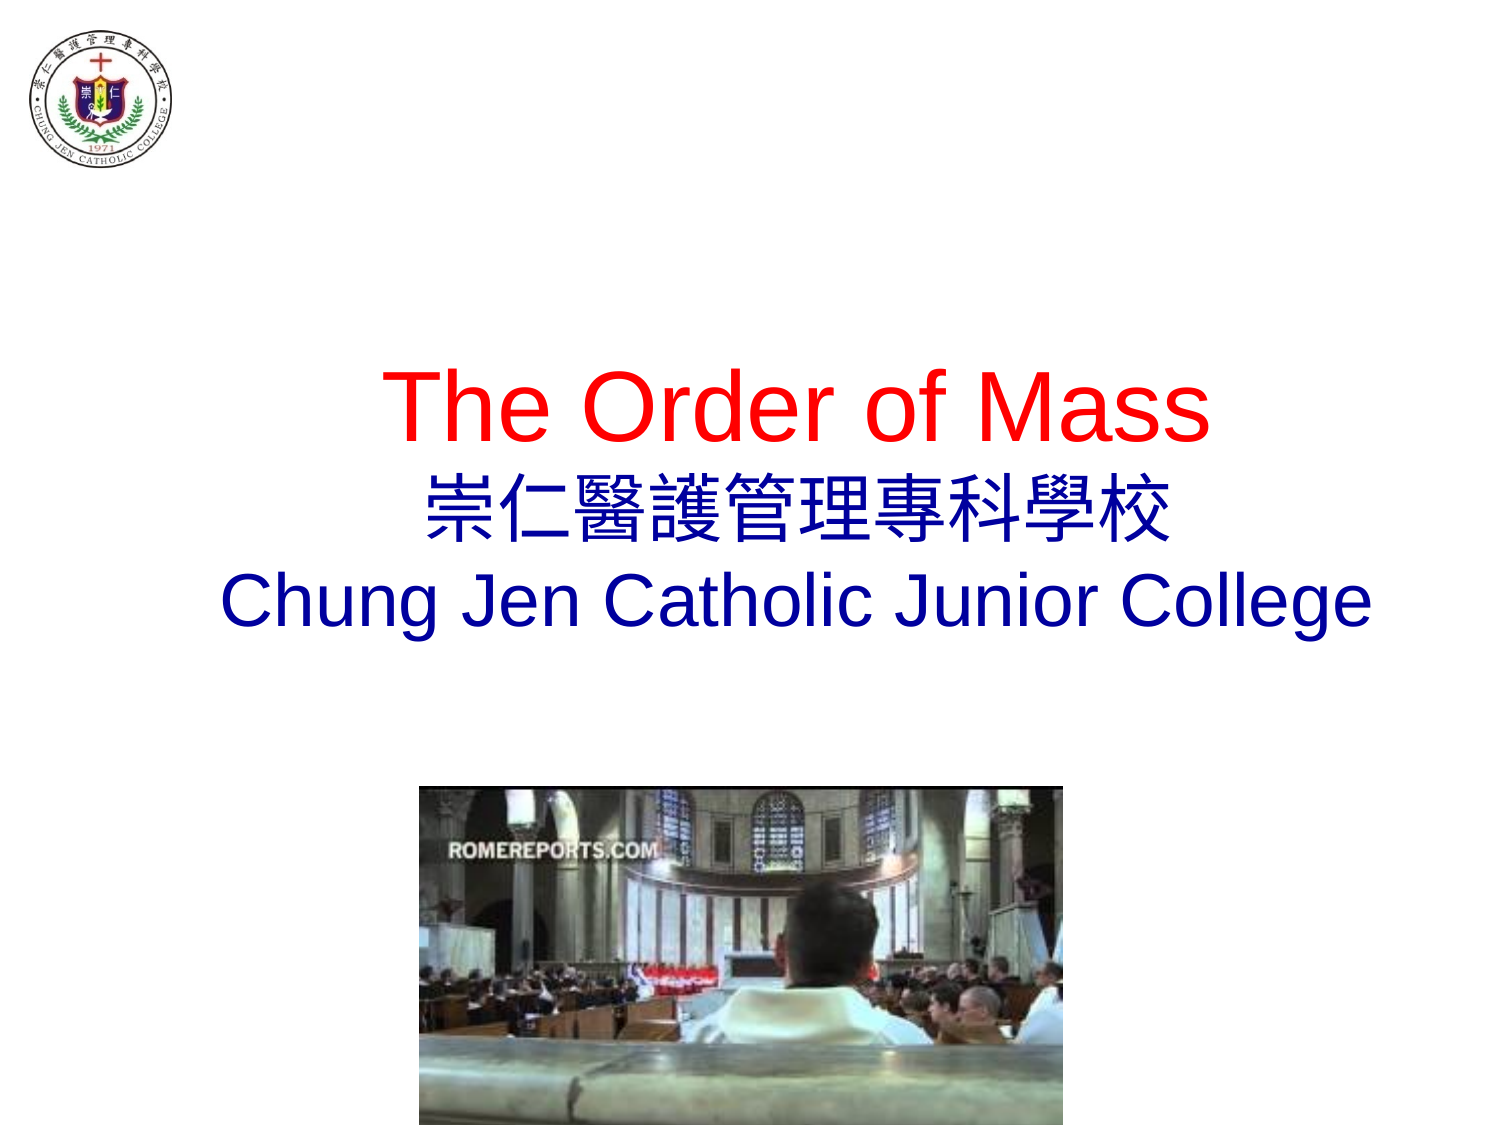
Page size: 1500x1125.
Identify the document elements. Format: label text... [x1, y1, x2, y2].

title The Order of Mass 崇仁醫護管理專科學校 Chung Jen Catholic Junior College [123, 290, 1471, 693]
picture [419, 786, 1063, 1125]
